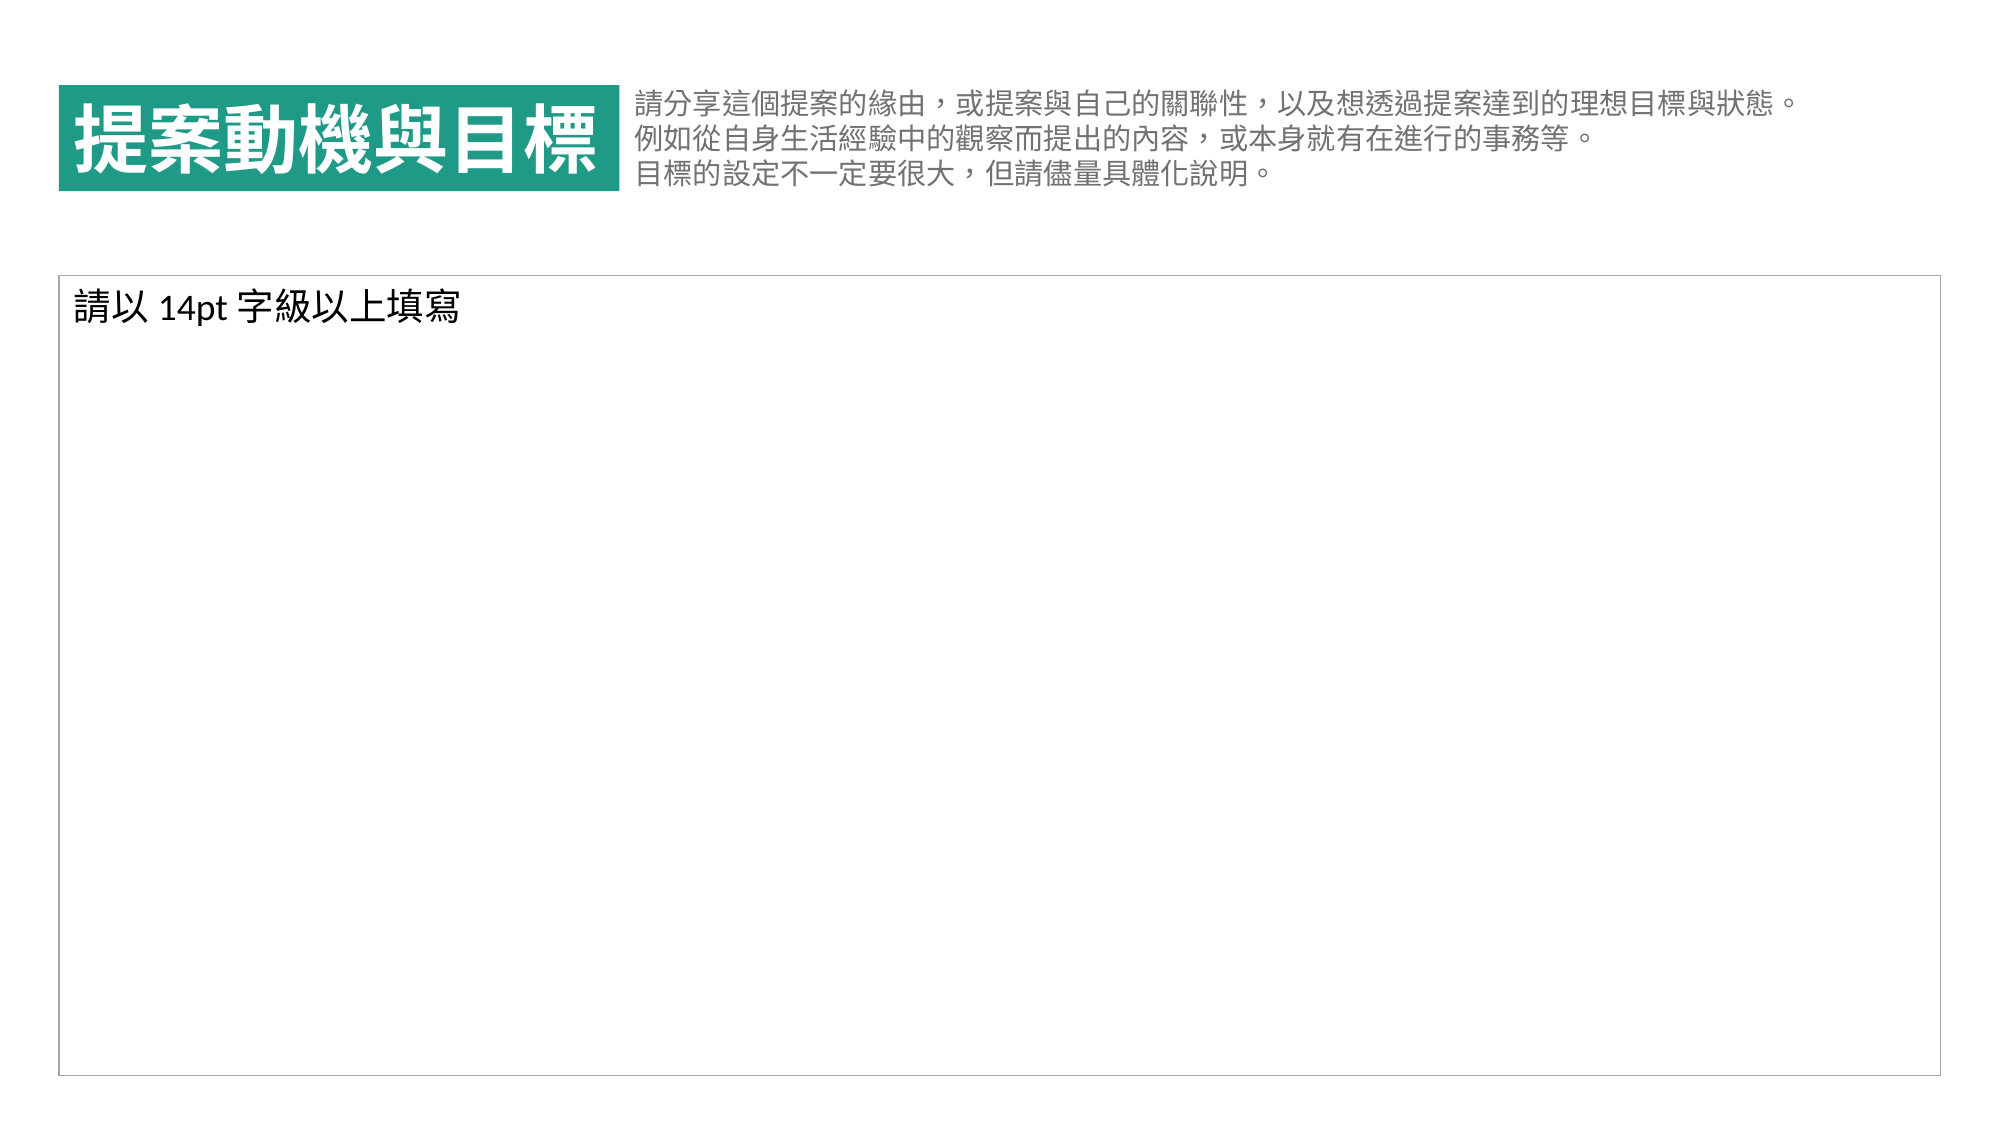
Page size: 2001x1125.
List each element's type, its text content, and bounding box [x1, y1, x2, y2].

text_box 提案動機與目標 [58, 85, 619, 192]
text_box 請以14pt字級以上填寫 [58, 275, 1941, 1076]
text_box 請分享這個提案的緣由，或提案與自己的關聯性，以及想透過提案達到的理想目標與狀態。 例如從自身生活經驗中的觀察而提出的內容，或本身就有在進行的事務等。 目標的設定不一定要很大，但請儘量具體化說明。 [619, 77, 1965, 199]
